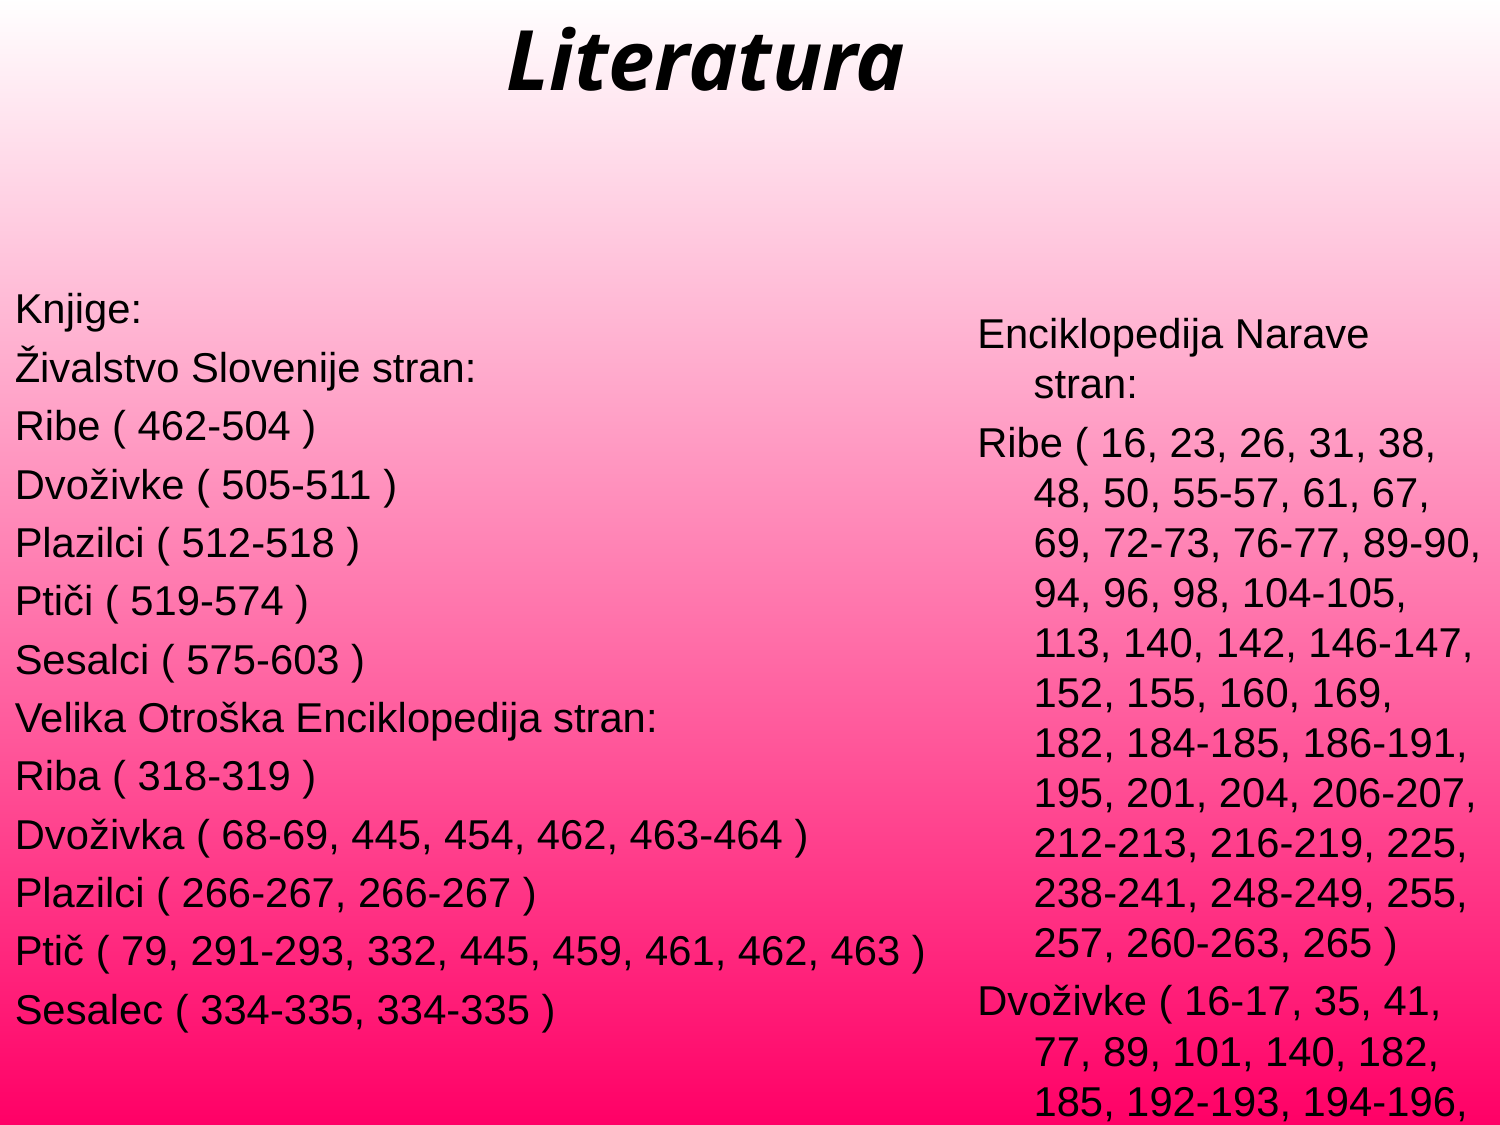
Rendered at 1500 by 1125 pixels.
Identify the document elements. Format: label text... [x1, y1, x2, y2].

text_box Knjige: Živalstvo Slovenije stran: Ribe ( 462-504 ) Dvoživke ( 505-511 ) Plazilci ( 512-518 ) Ptiči ( 519-574 ) Sesalci ( 575-603 ) Velika Otroška Enciklopedija stran: Riba ( 318-319 ) Dvoživka ( 68-69, 445, 454, 462, 463-464 ) Plazilci ( 266-267, 266-267 ) Ptič ( 79, 291-293, 332, 445, 459, 461, 462, 463 ) Sesalec ( 334-335, 334-335 ) [0, 274, 988, 1018]
text_box Enciklopedija Narave stran: Ribe ( 16, 23, 26, 31, 38, 48, 50, 55-57, 61, 67, 69, 72-73, 76-77, 89-90, 94, 96, 98, 104-105, 113, 140, 142, 146-147, 152, 155, 160, 169, 182, 184-185, 186-191, 195, 201, 204, 206-207, 212-213, 216-219, 225, 238-241, 248-249, 255, 257, 260-263, 265 ) Dvoživke ( 16-17, 35, 41, 77, 89, 101, 140, 182, 185, 192-193, 194-196, 198, 207, 255, 289 ) [962, 299, 1500, 1043]
text_box Literatura [137, 0, 1275, 275]
